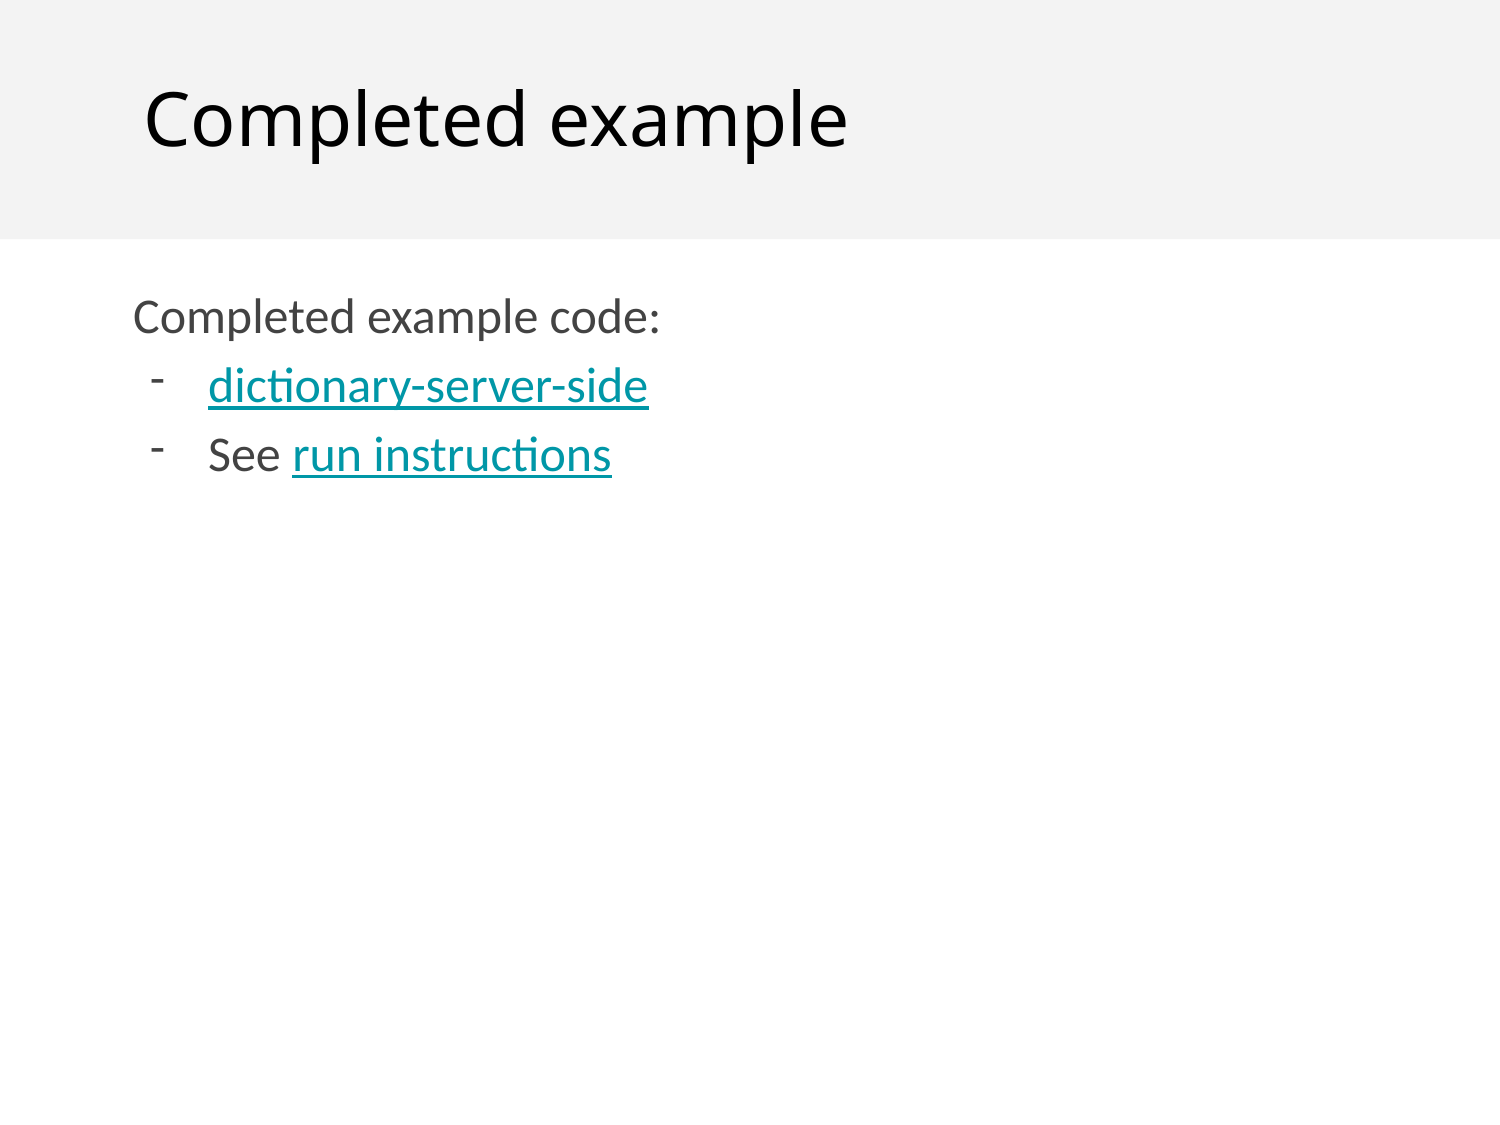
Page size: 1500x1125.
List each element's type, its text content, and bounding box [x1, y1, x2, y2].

title Completed example [128, 56, 1372, 183]
list Completed example code: dictionary-server-side See run instructions [118, 259, 1362, 1008]
